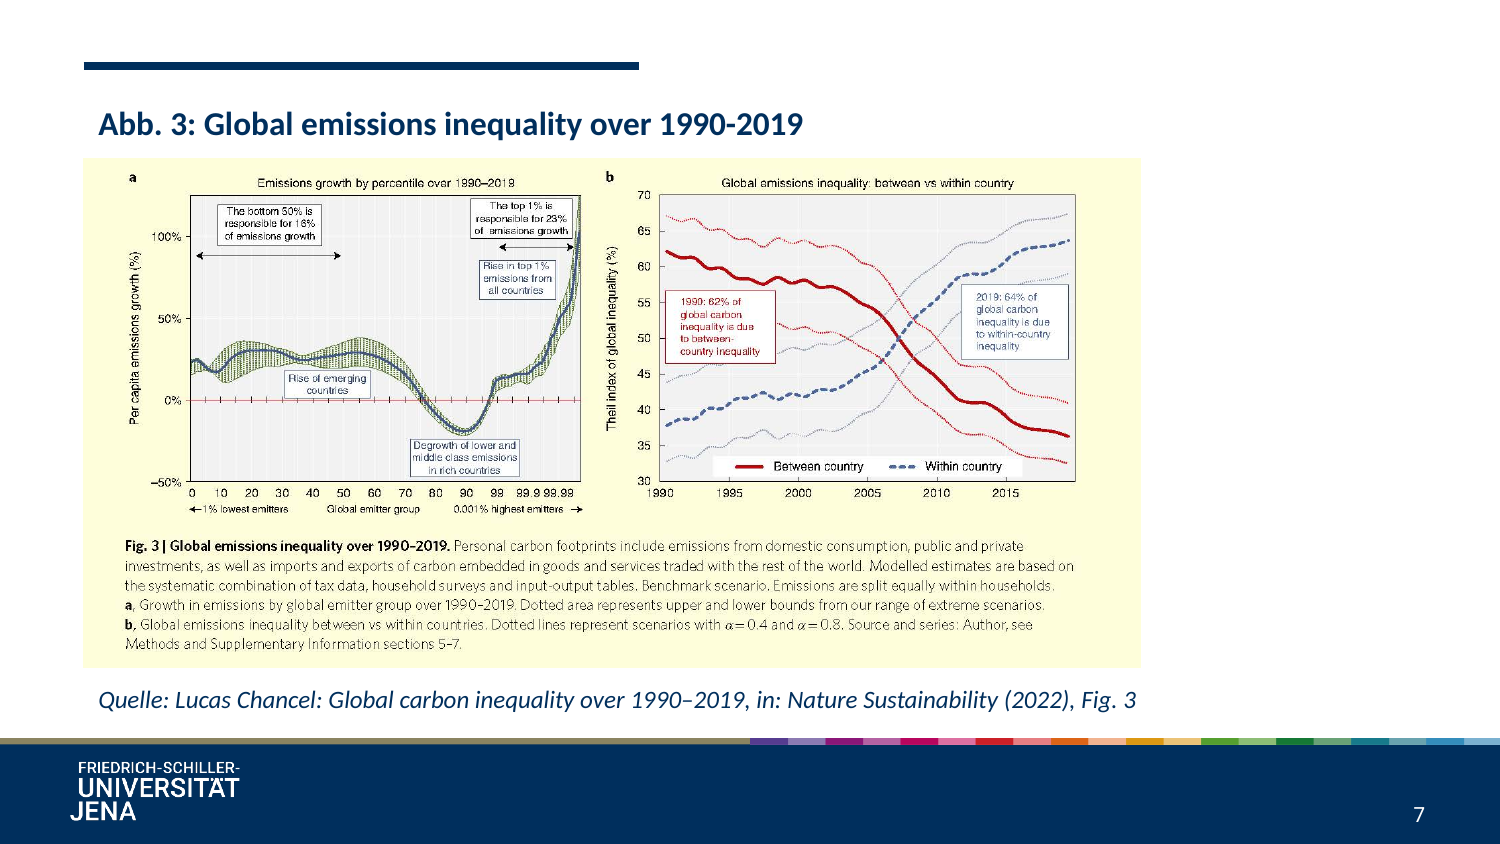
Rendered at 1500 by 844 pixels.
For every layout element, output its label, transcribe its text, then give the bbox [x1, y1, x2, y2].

picture [1158, 738, 1500, 745]
text_box Quelle: Lucas Chancel: Global carbon inequality over 1990–2019, in: Nature Sustainability (2022), Fig. 3 [83, 675, 1158, 751]
picture [83, 158, 1141, 668]
picture [68, 755, 241, 827]
text_box Abb. 3: Global emissions inequality over 1990-2019 [83, 94, 1452, 150]
